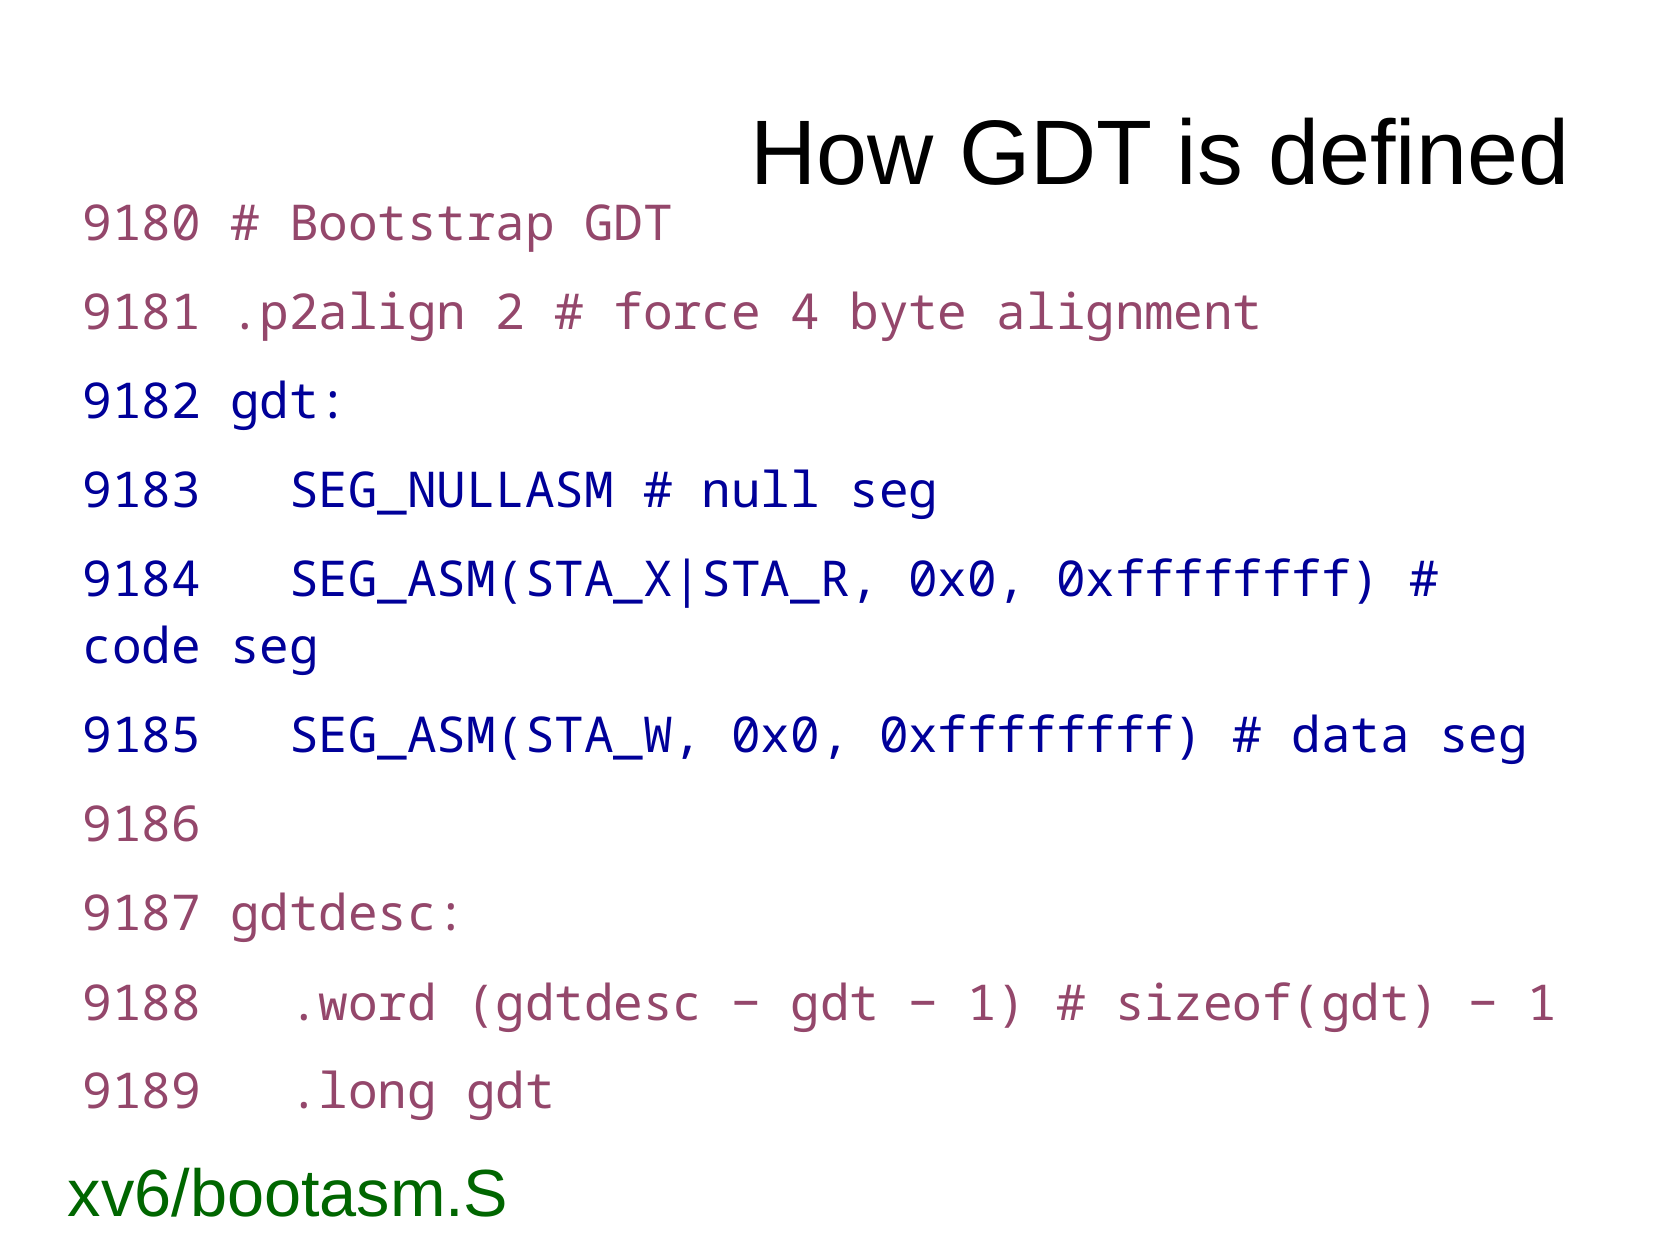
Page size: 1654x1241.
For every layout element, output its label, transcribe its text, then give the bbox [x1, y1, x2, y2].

text_box xv6/bootasm.S [53, 1148, 638, 1238]
title How GDT is defined [750, 49, 1571, 187]
list 9180 # Bootstrap GDT 9181 .p2align 2 # force 4 byte alignment 9182 gdt: 9183 SEG_NULLASM # null seg 9184 SEG_ASM(STA_X|STA_R, 0x0, 0xffffffff) # code seg 9185 SEG_ASM(STA_W, 0x0, 0xffffffff) # data seg 9186 9187 gdtdesc: 9188 .word (gdtdesc − gdt − 1) # sizeof(gdt) − 1 9189 .long gdt [82, 187, 1571, 1157]
